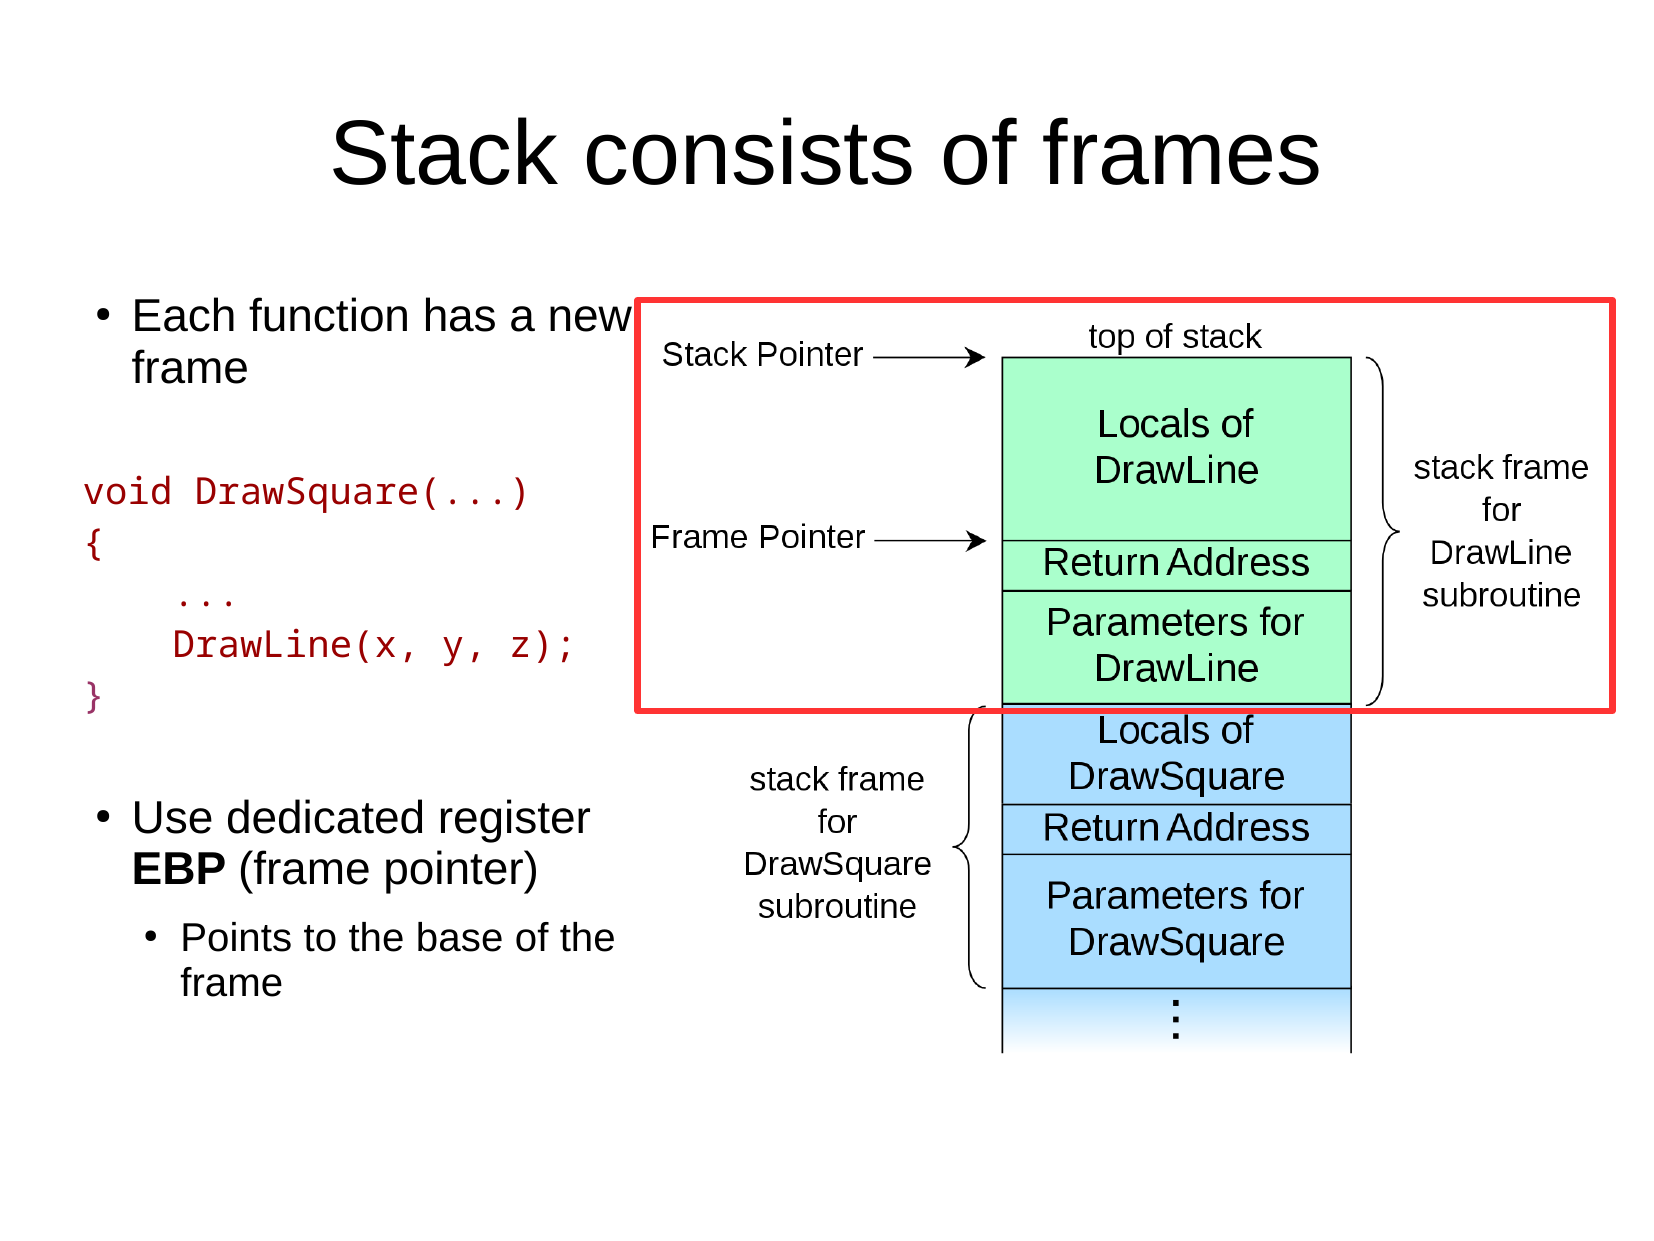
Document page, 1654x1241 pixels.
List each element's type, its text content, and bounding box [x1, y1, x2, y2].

picture [642, 714, 1613, 1088]
list Each function has a new frame void DrawSquare(...) { ... DrawLine(x, y, z); } Use dedicated register EBP (frame pointer) Points to the base of the frame [82, 290, 638, 1010]
picture [642, 303, 1609, 708]
title Stack consists of frames [82, 49, 1571, 257]
